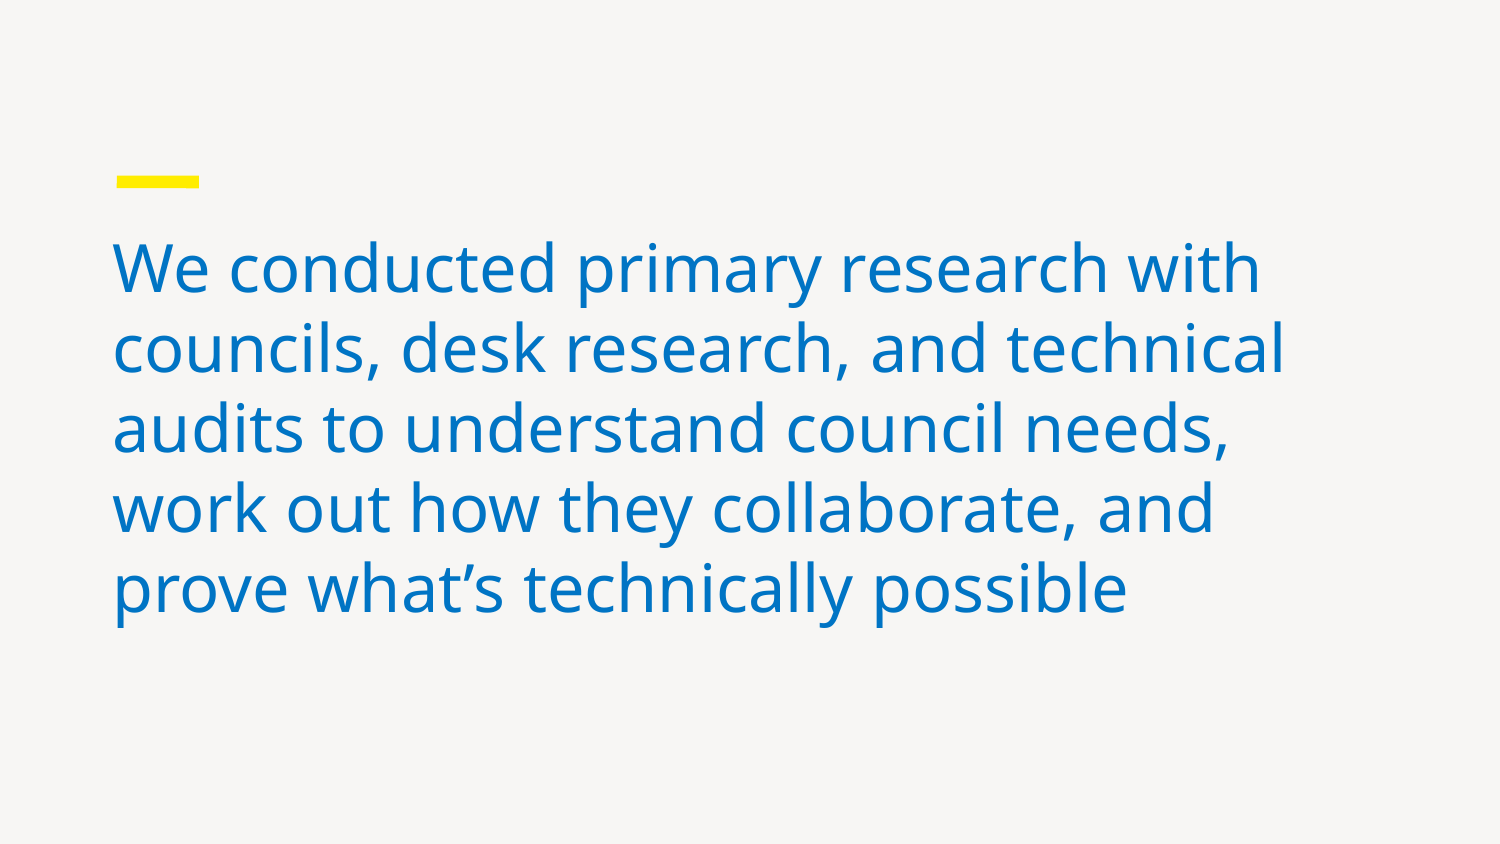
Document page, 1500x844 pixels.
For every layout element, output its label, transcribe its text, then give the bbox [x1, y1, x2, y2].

title We conducted primary research with councils, desk research, and technical audits to understand council needs, work out how they collaborate, and prove what’s technically possible [112, 225, 1393, 642]
